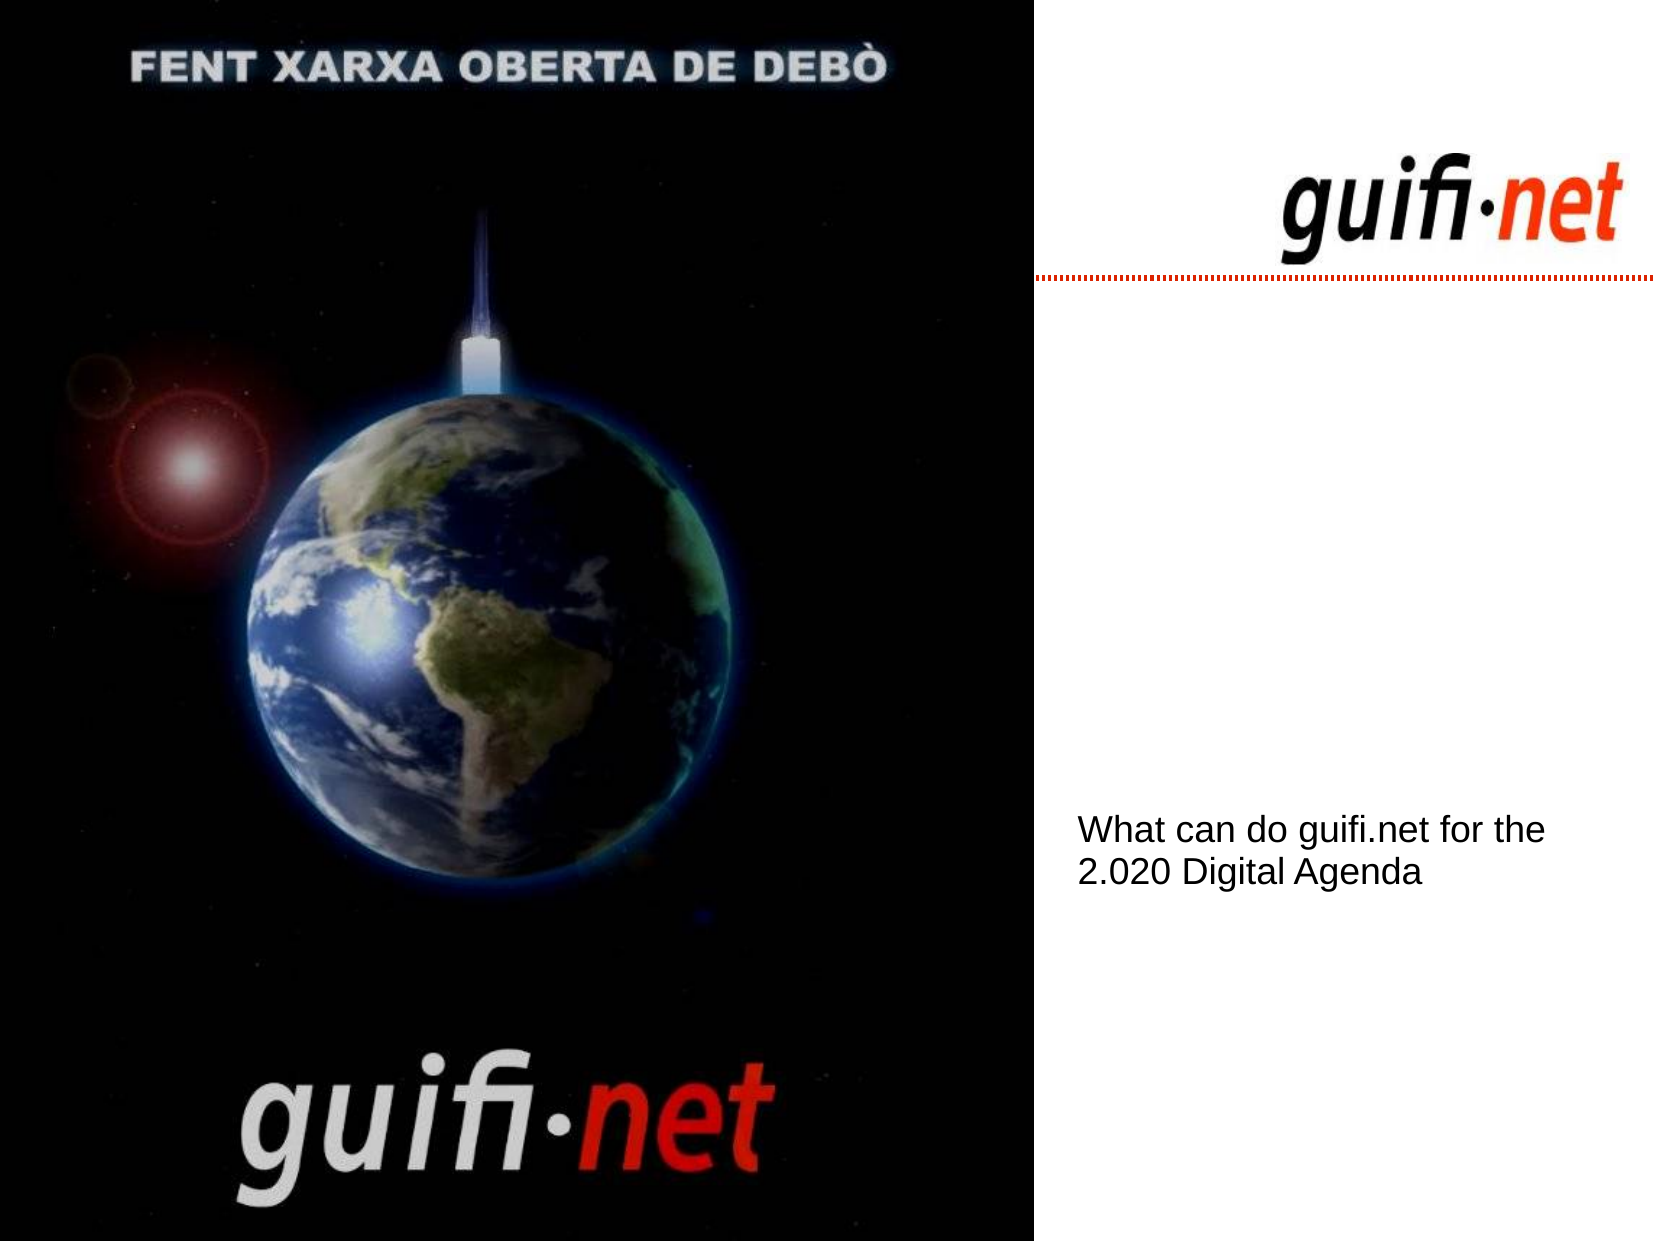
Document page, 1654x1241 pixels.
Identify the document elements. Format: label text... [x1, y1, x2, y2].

picture [1275, 153, 1630, 266]
text_box What can do guifi.net for the 2.020 Digital Agenda [1062, 801, 1562, 901]
picture [0, 0, 1034, 1241]
